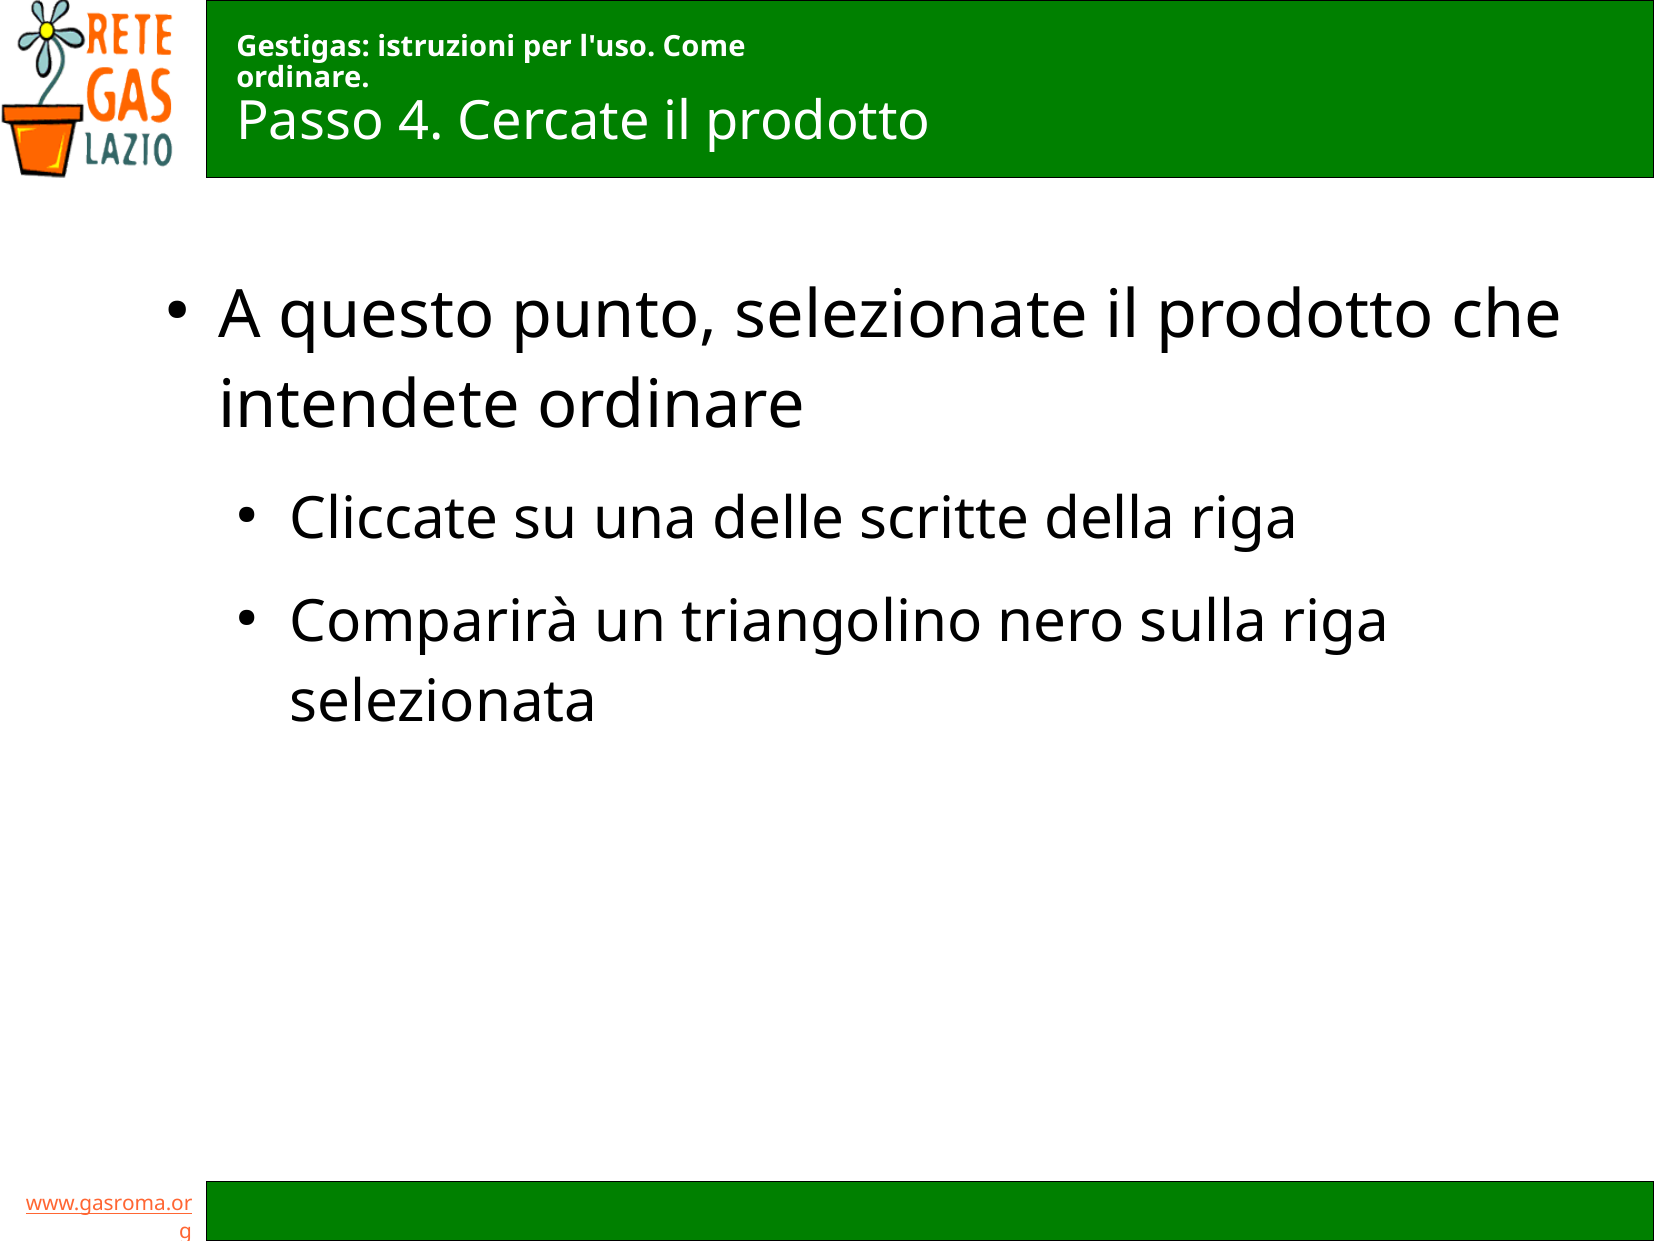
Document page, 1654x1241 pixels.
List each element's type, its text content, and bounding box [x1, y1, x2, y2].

list A questo punto, selezionate il prodotto che intendete ordinare Cliccate su una delle scritte della riga Comparirà un triangolino nero sulla riga selezionata [147, 265, 1571, 1094]
picture [0, 0, 178, 178]
title Passo 4. Cercate il prodotto [236, 59, 1577, 178]
